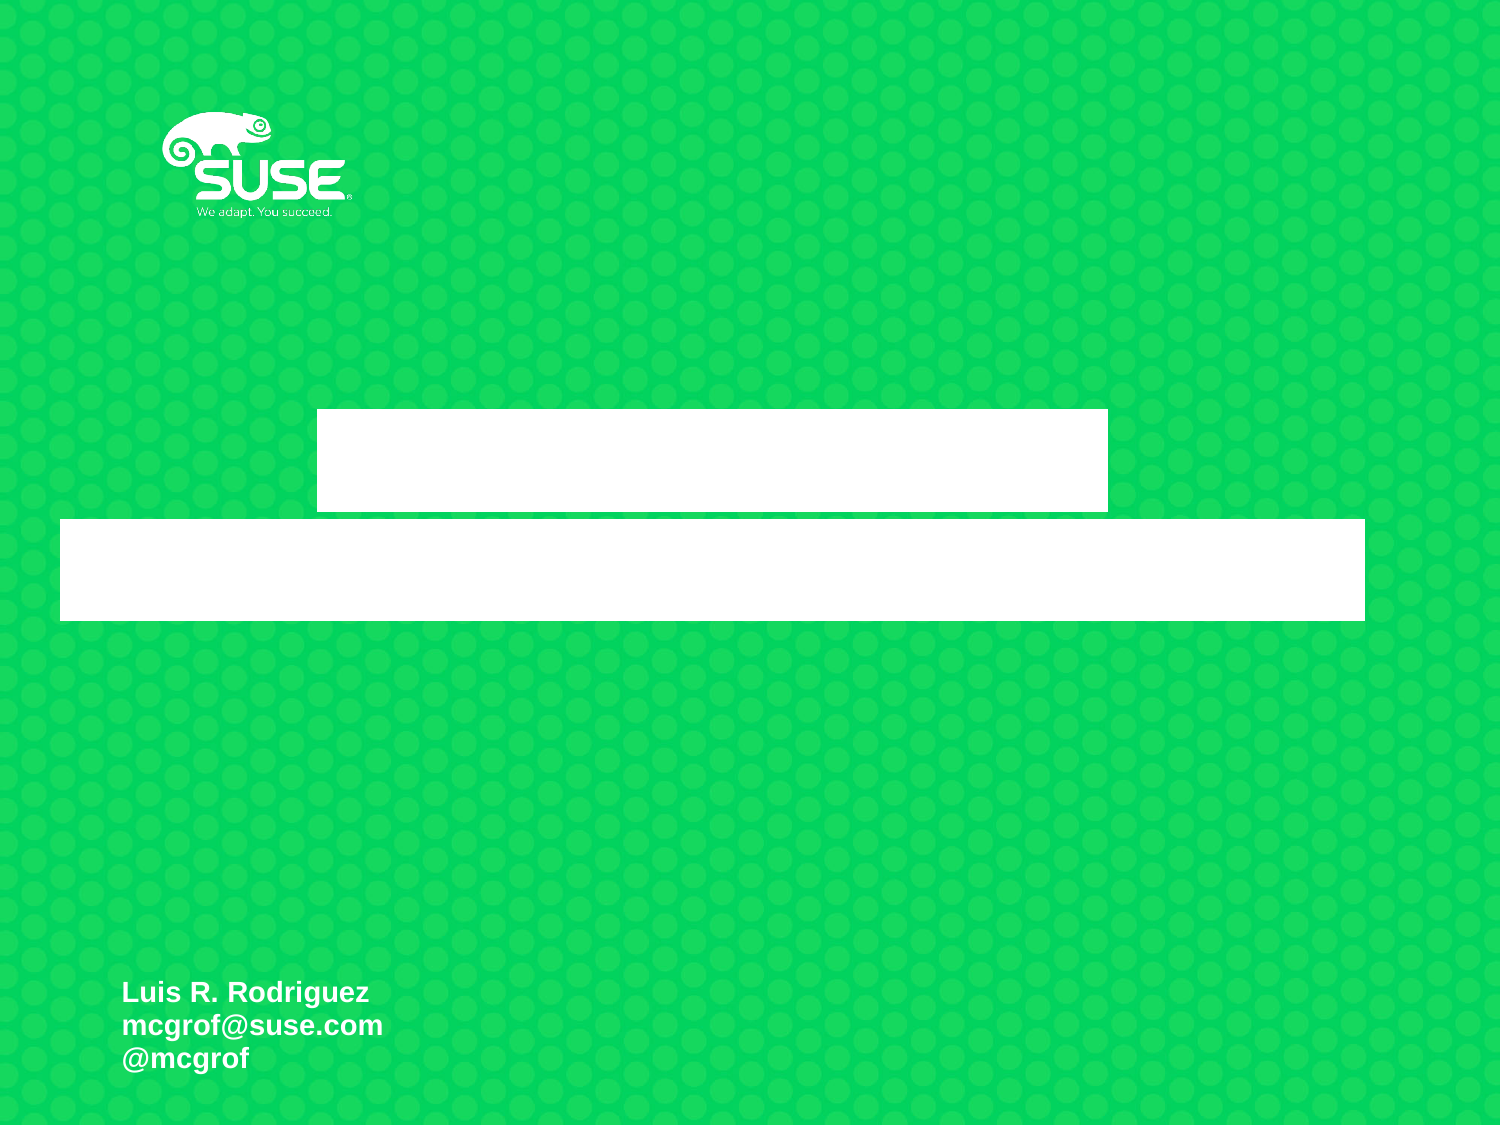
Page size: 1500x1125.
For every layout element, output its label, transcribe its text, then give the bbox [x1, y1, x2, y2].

title Linux ELF Sections The past, the present, the future [45, 236, 1456, 628]
text_box Luis R. Rodriguez mcgrof@suse.com @mcgrof [106, 968, 557, 1082]
picture [0, 0, 1500, 1125]
